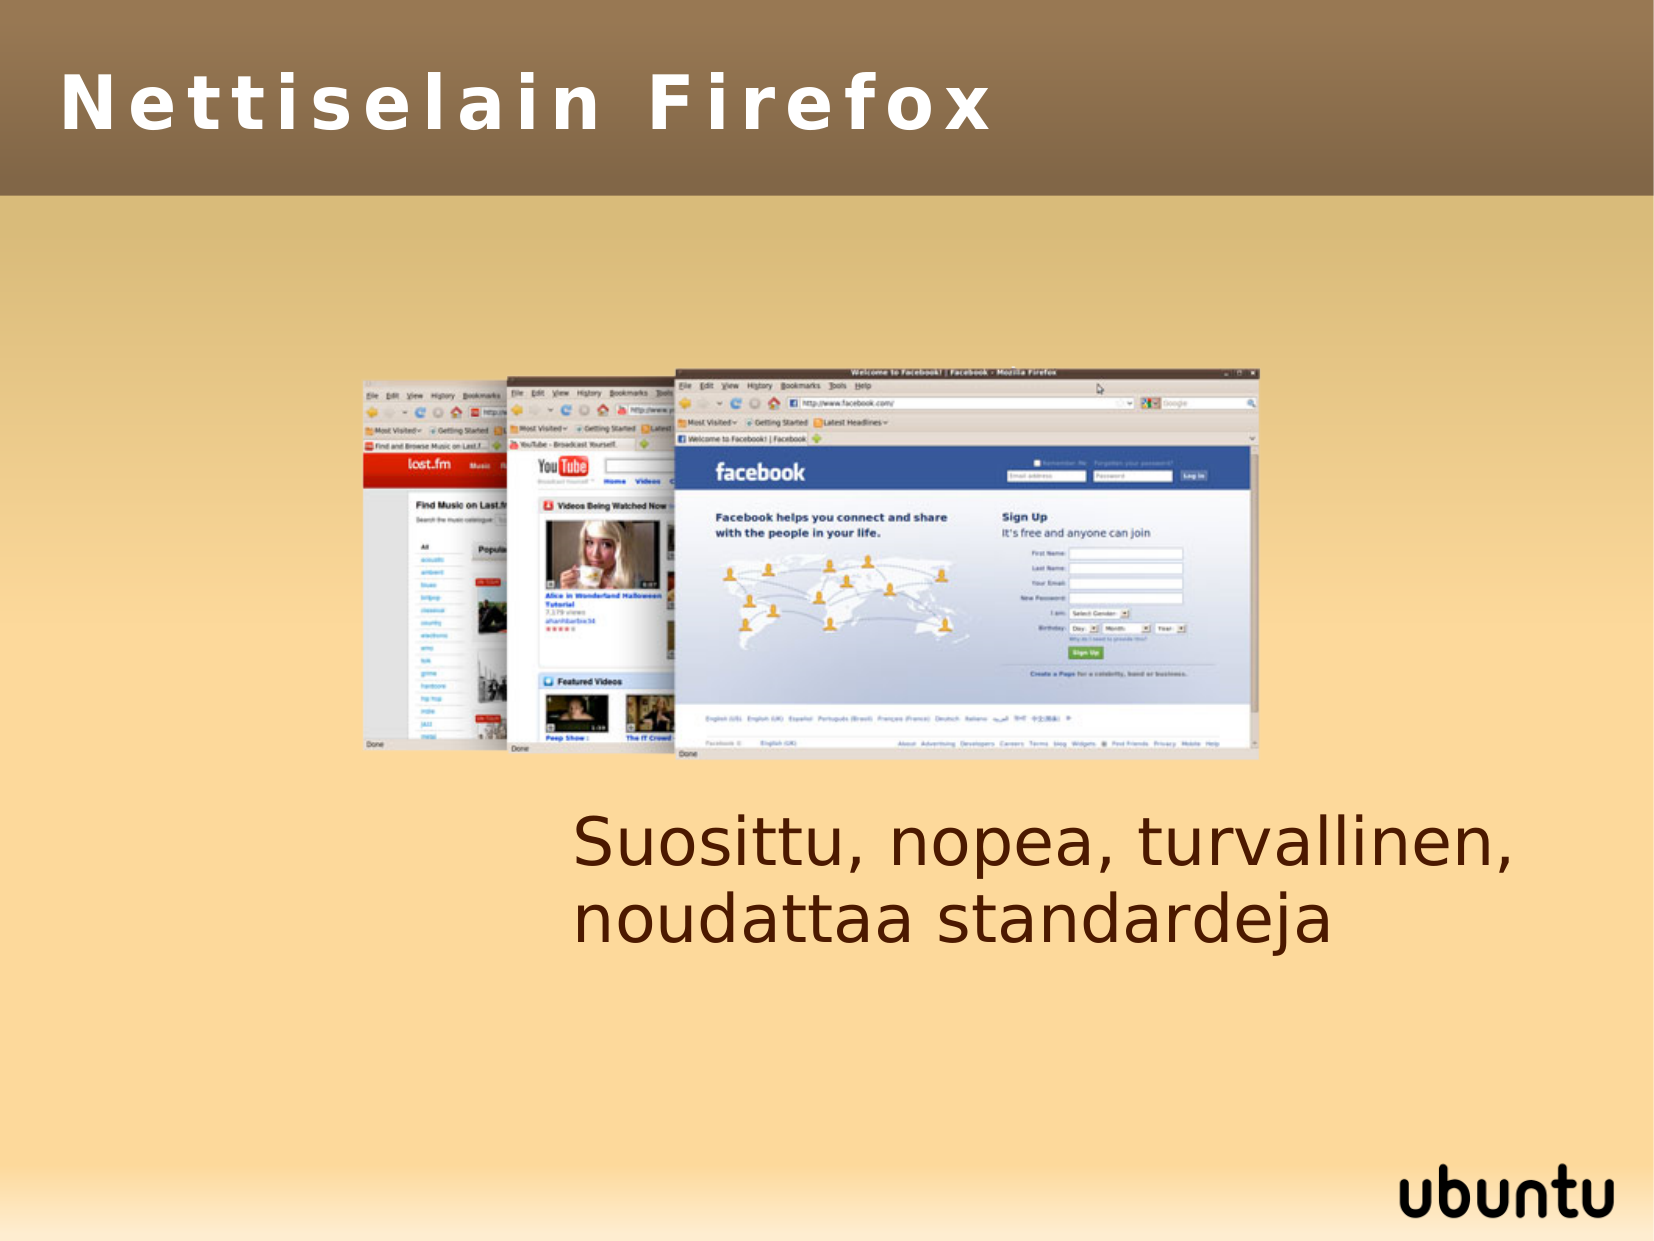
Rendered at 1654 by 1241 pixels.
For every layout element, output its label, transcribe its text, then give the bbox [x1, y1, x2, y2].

list Suosittu, nopea, turvallinen, noudattaa standardeja [501, 803, 1571, 1040]
picture [0, 0, 1654, 1241]
title Nettiselain Firefox [59, 29, 1595, 178]
list [82, 290, 1571, 1109]
